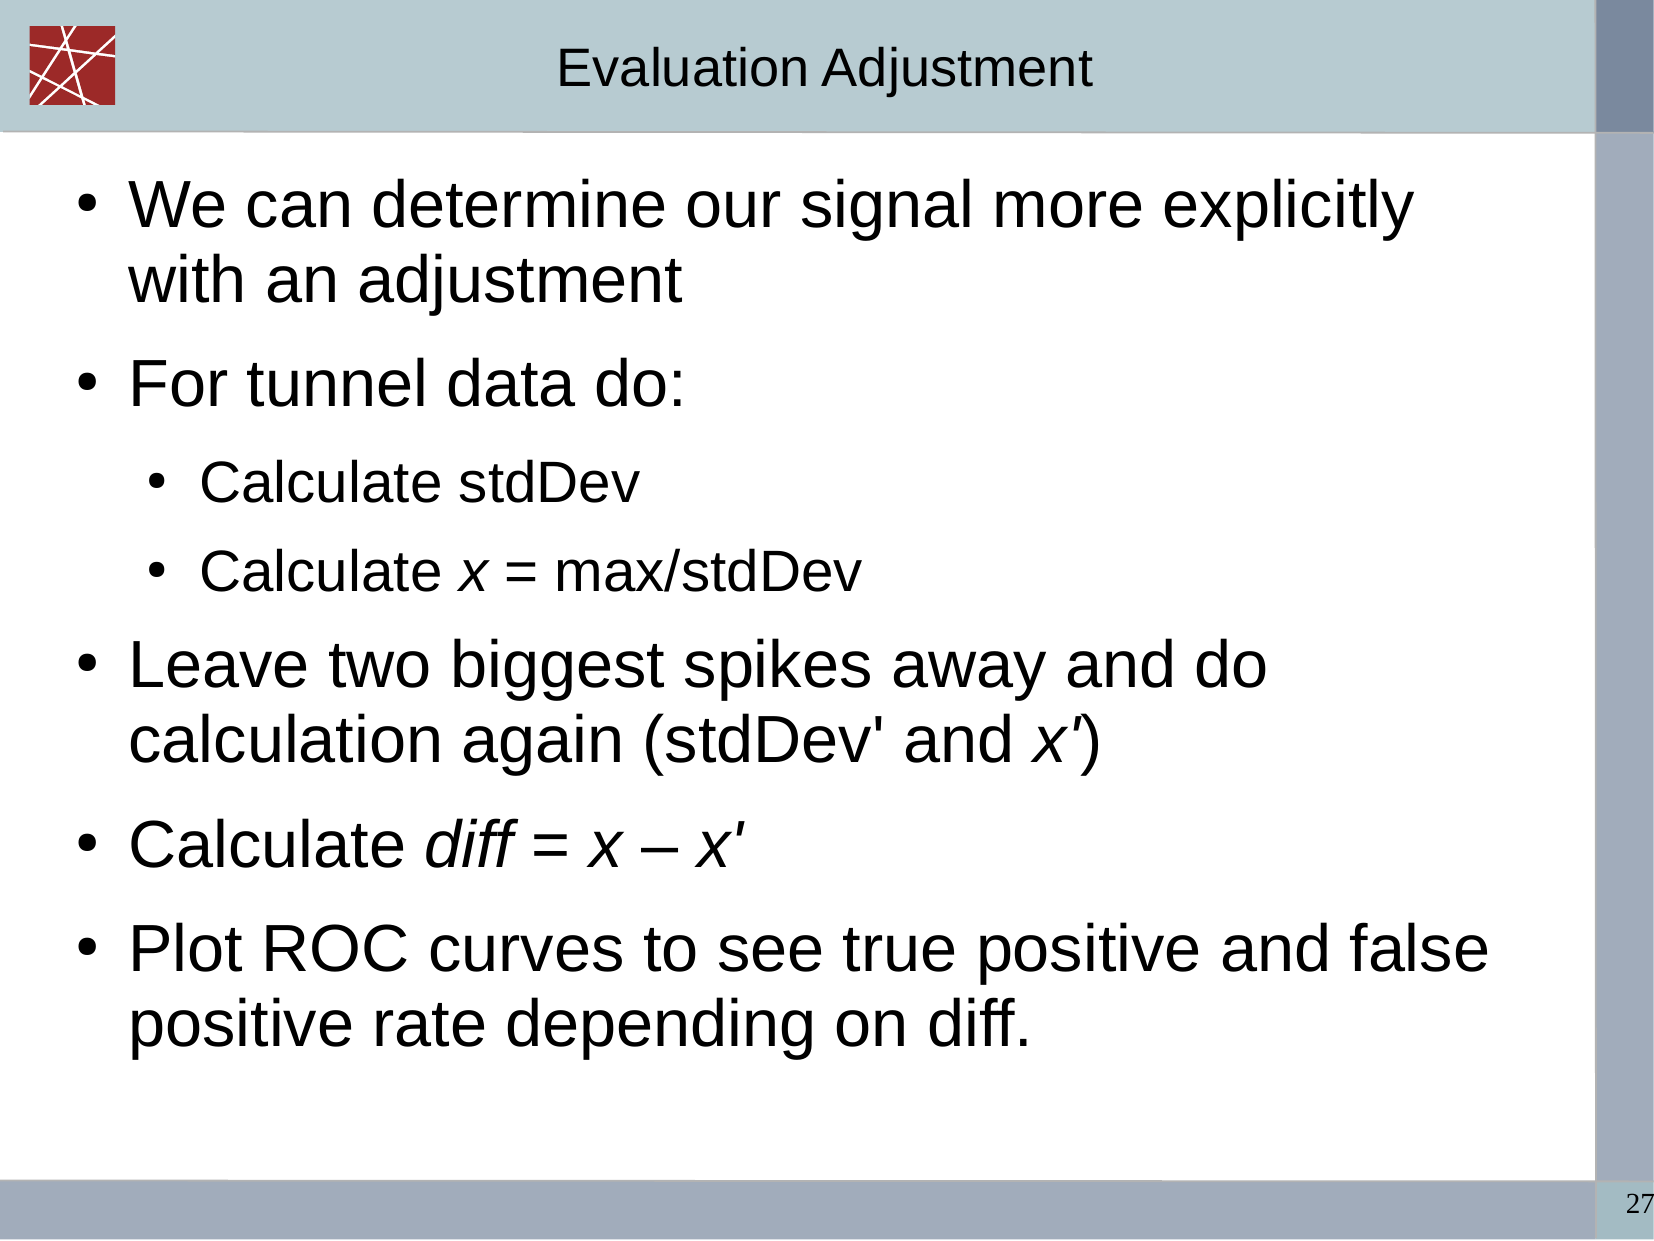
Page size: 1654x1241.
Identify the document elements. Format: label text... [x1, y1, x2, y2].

title Evaluation Adjustment [81, 2, 1570, 133]
list We can determine our signal more explicitly with an adjustment For tunnel data do: Calculate stdDev Calculate x = max/stdDev Leave two biggest spikes away and do calculation again (stdDev' and x') Calculate diff = x – x' Plot ROC curves to see true positive and false positive rate depending on diff. [57, 166, 1546, 1060]
